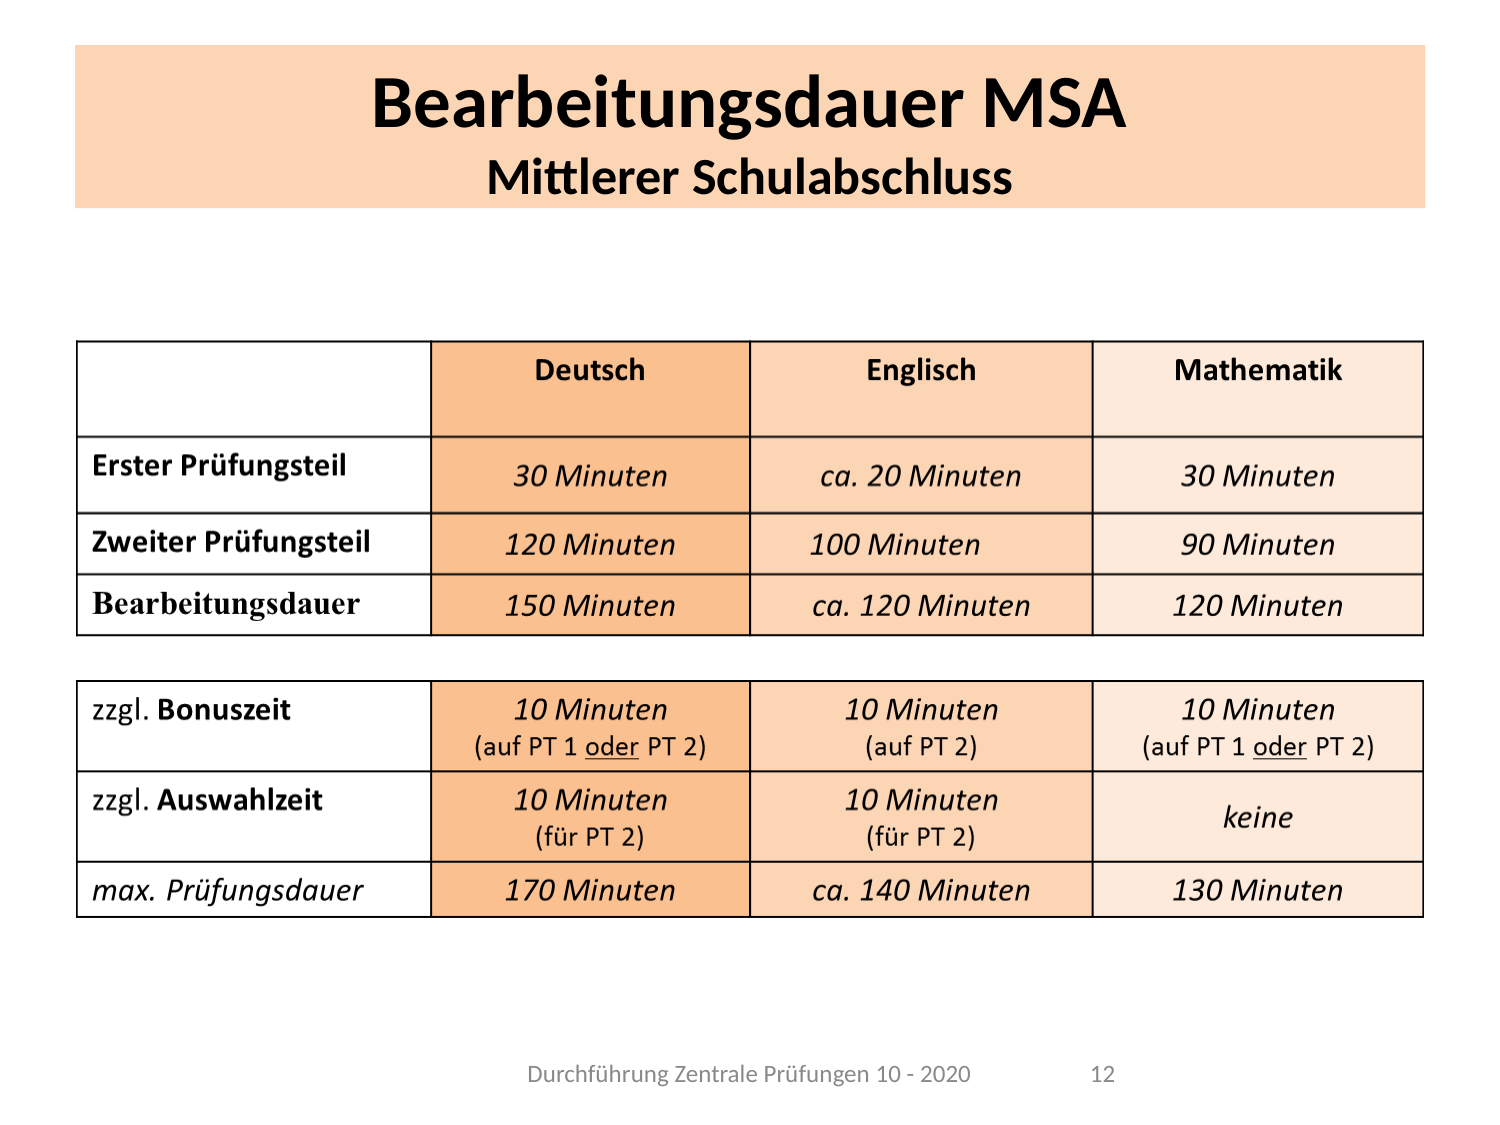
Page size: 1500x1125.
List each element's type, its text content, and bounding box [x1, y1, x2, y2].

picture [76, 338, 1424, 646]
text_box Durchführung Zentrale Prüfungen 10 - 2020 [512, 1042, 988, 1103]
picture [76, 679, 1424, 931]
title Bearbeitungsdauer MSA Mittlerer Schulabschluss [75, 45, 1426, 209]
text_box 12 [1074, 1042, 1426, 1103]
